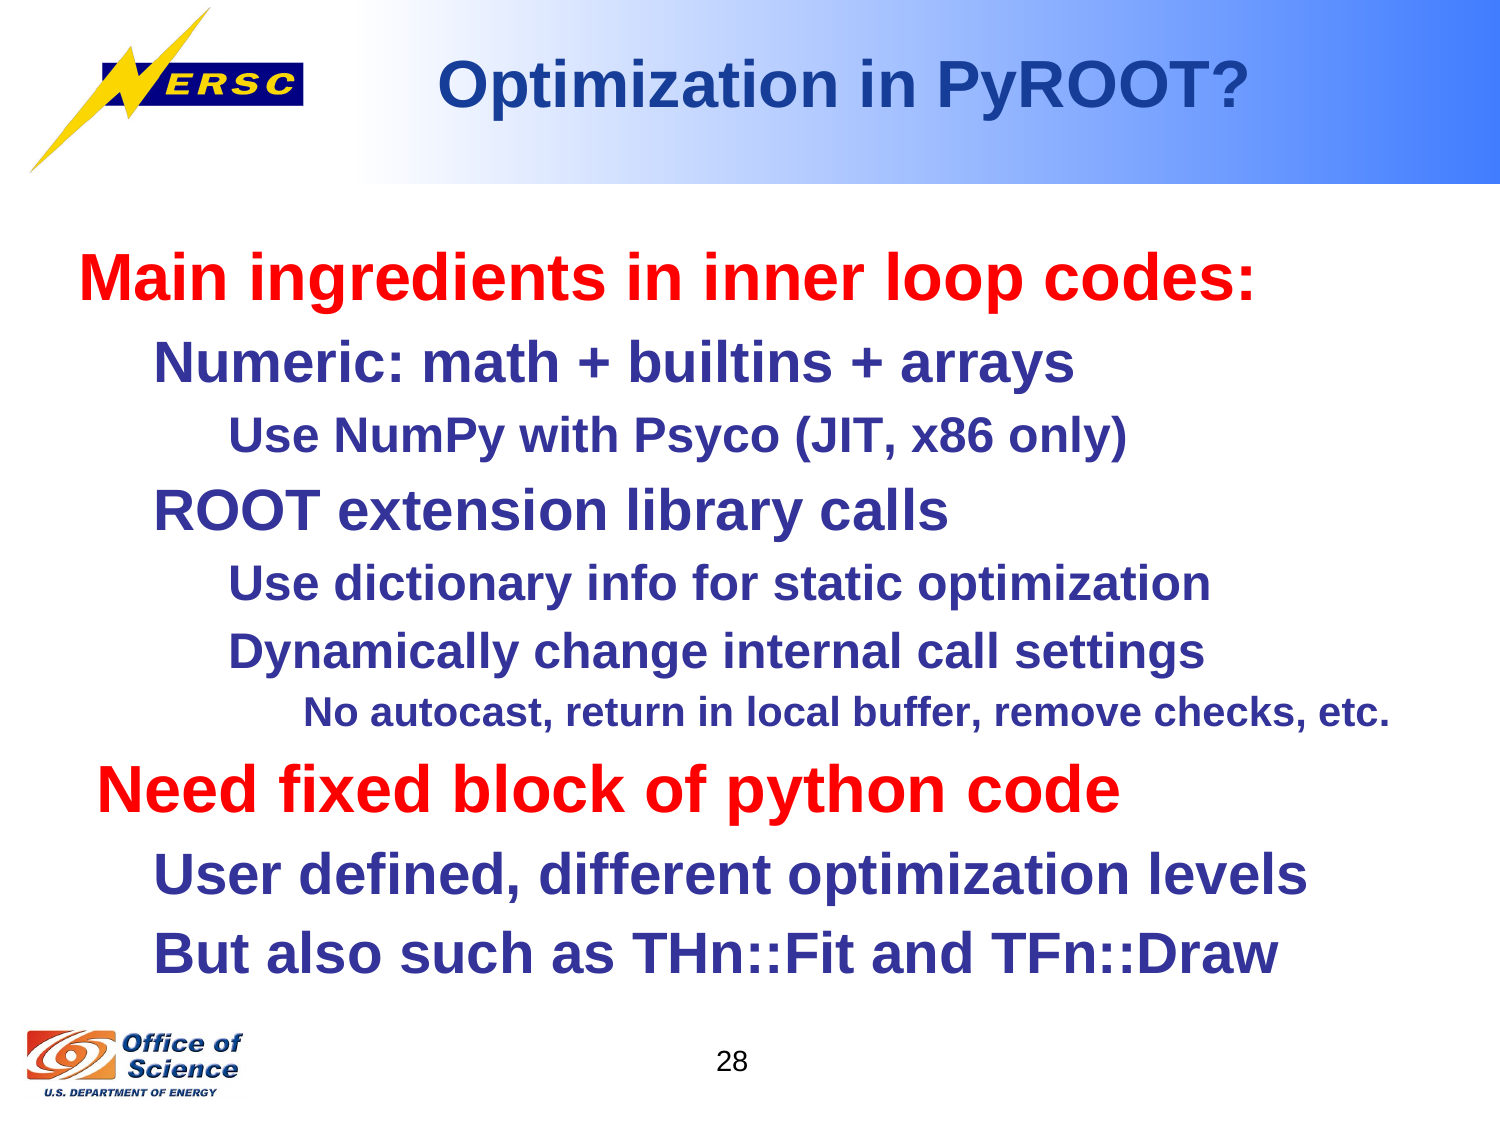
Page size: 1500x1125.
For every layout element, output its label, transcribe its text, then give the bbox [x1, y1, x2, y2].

list Main ingredients in inner loop codes: Numeric: math + builtins + arrays Use NumPy with Psyco (JIT, x86 only) ROOT extension library calls Use dictionary info for static optimization Dynamically change internal call settings No autocast, return in local buffer, remove checks, etc. Need fixed block of python code User defined, different optimization levels But also such as THn::Fit and TFn::Draw [78, 240, 1446, 1000]
picture [0, 0, 352, 182]
picture [22, 1026, 246, 1100]
title Optimization in PyROOT? [364, 13, 1325, 155]
